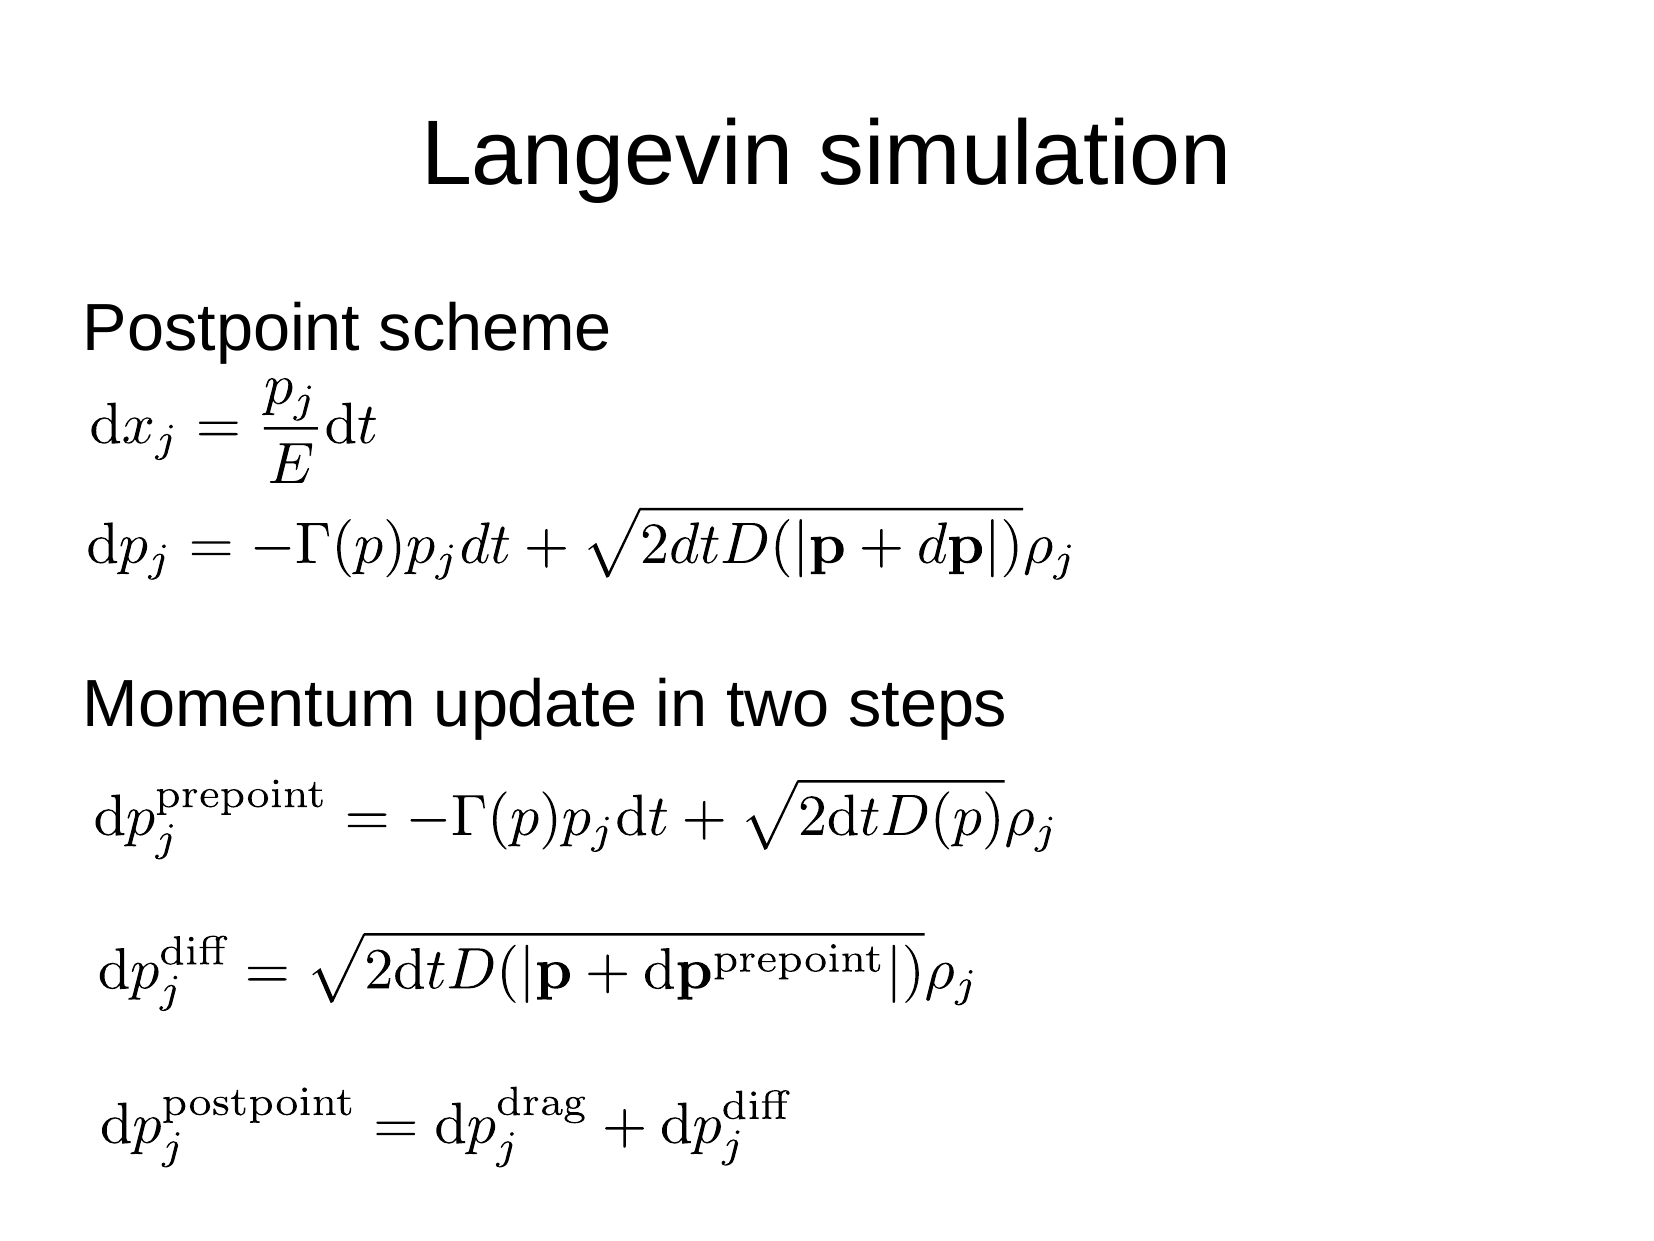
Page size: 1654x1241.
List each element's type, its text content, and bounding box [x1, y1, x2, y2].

list Momentum update in two steps [82, 665, 1571, 1009]
text_box [93, 779, 1057, 860]
text_box [97, 933, 977, 1012]
title Langevin simulation [82, 49, 1571, 257]
text_box [99, 1086, 792, 1168]
text_box [86, 507, 1075, 580]
list Postpoint scheme [82, 290, 1571, 634]
text_box [89, 377, 378, 483]
